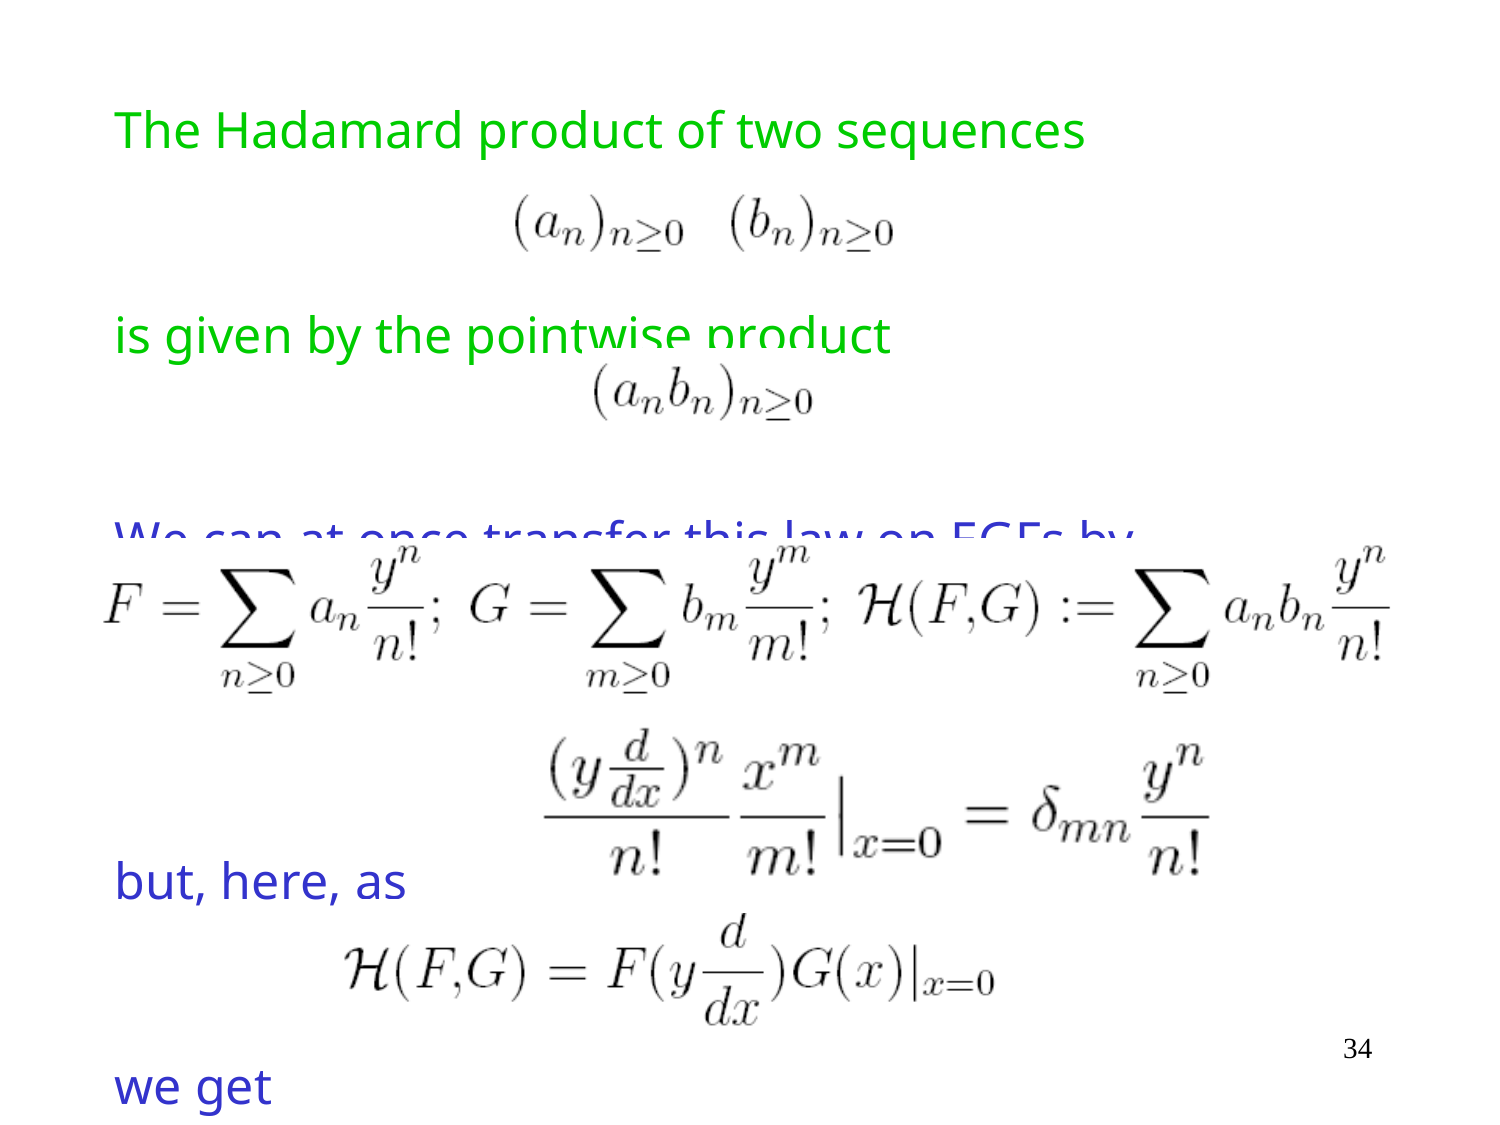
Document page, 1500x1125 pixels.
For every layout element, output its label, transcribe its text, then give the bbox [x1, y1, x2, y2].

text_box The Hadamard product of two sequences is given by the pointwise product We can at once transfer this law on EGFs by but, here, as we get [99, 700, 1401, 1125]
picture [99, 538, 1401, 1032]
picture [500, 187, 907, 263]
picture [582, 348, 826, 438]
text_box The Hadamard product of two sequences is given by the pointwise product We can at once transfer this law on EGFs by but, here, as we get [99, 87, 1401, 538]
